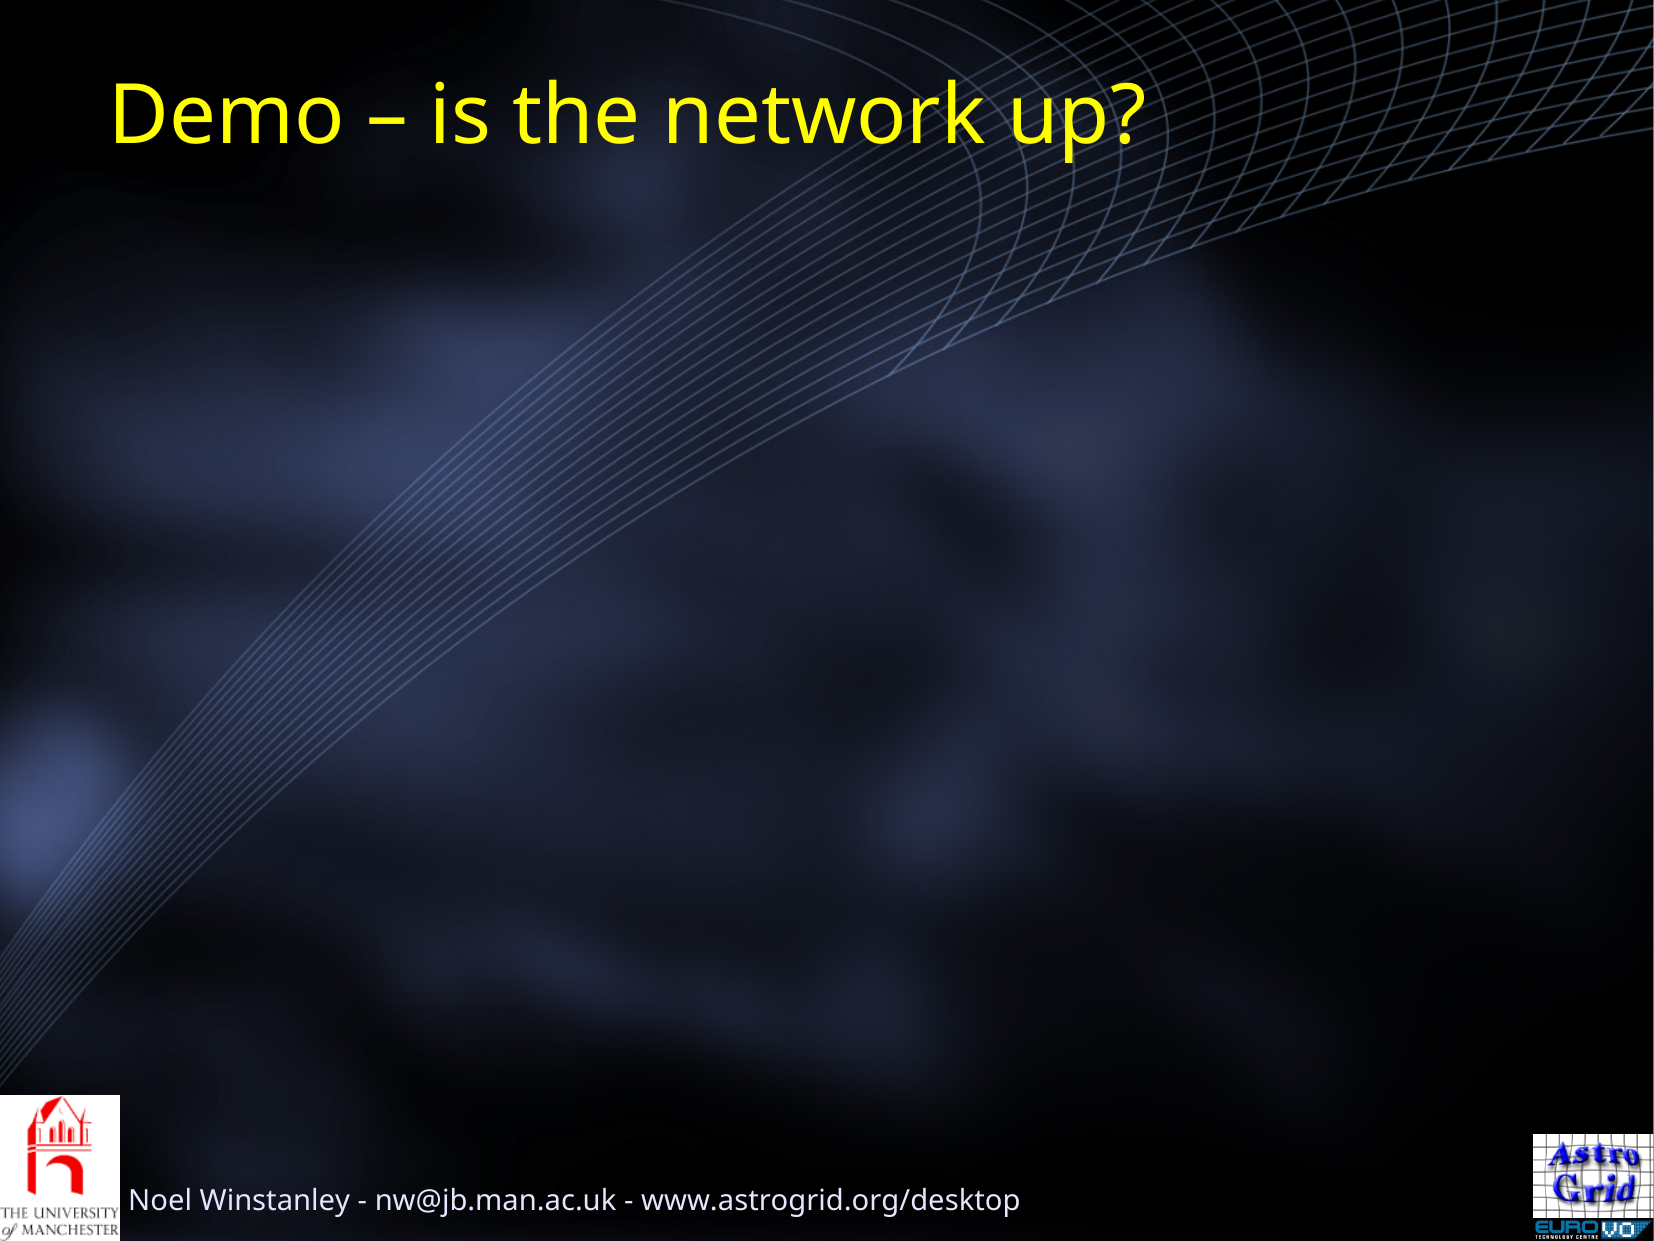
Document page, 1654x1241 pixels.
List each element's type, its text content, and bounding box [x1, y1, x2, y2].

title Demo – is the network up? [108, 26, 1534, 196]
picture [0, 0, 1654, 1241]
